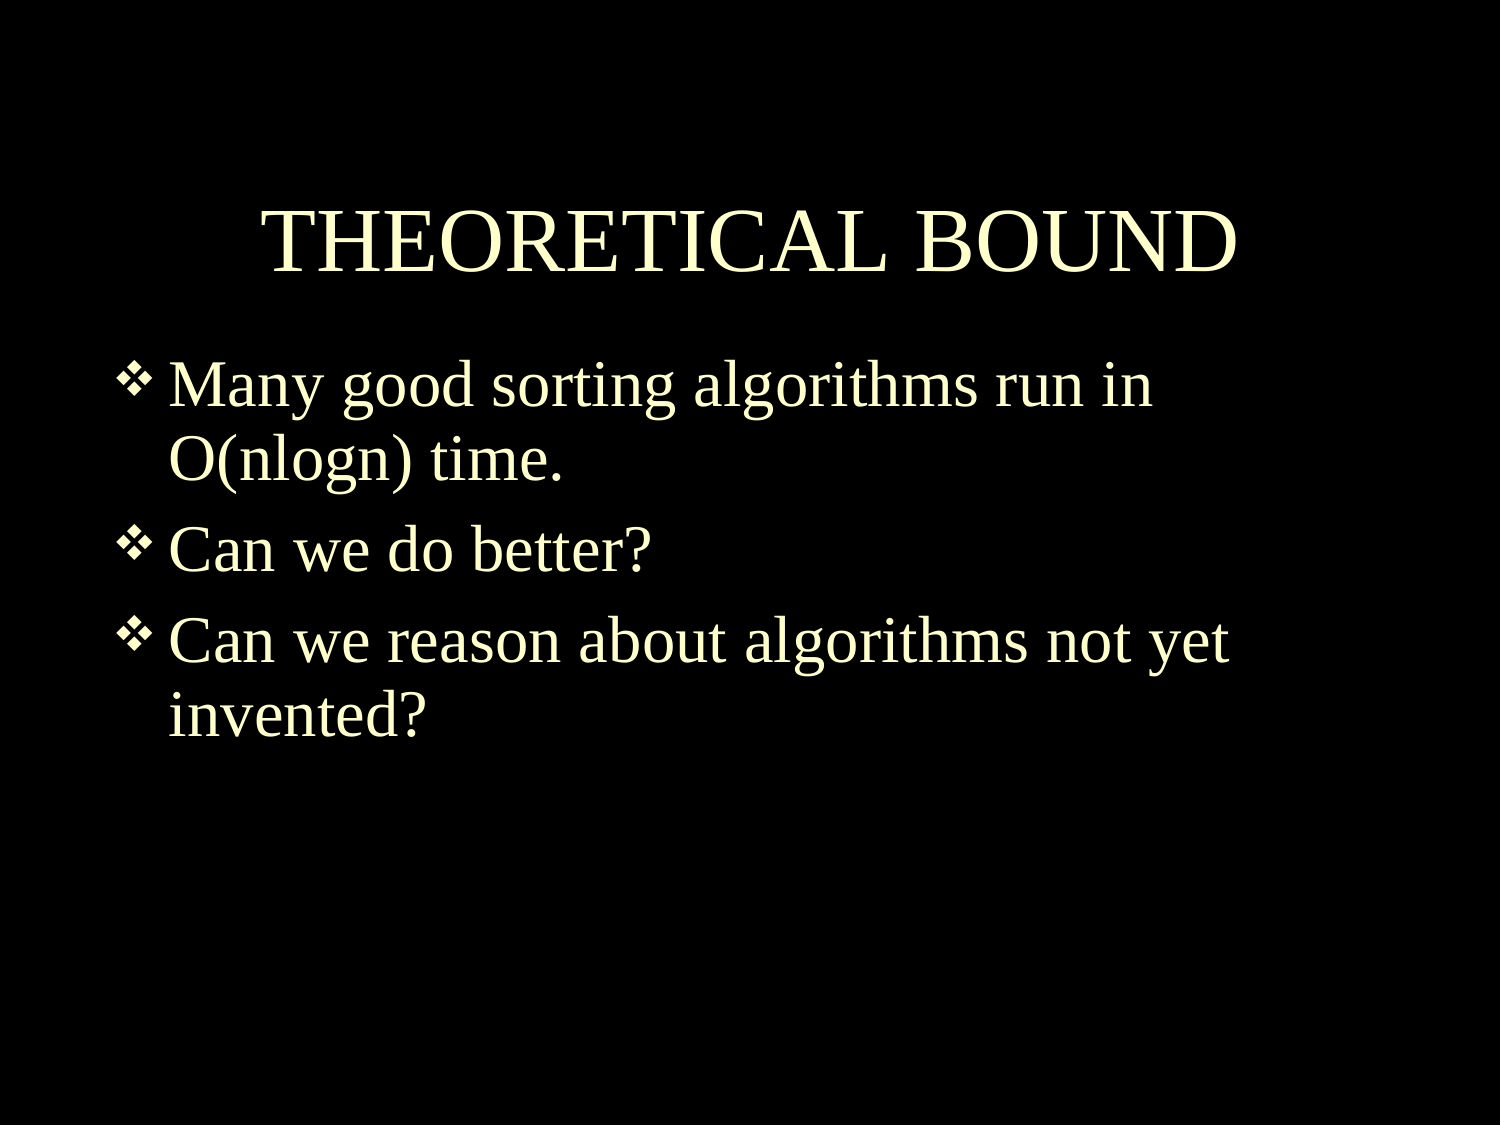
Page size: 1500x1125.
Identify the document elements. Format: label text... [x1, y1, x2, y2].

list Many good sorting algorithms run in O(nlogn) time. Can we do better? Can we reason about algorithms not yet invented? [112, 347, 1388, 1011]
title THEORETICAL BOUND [22, 145, 1480, 336]
